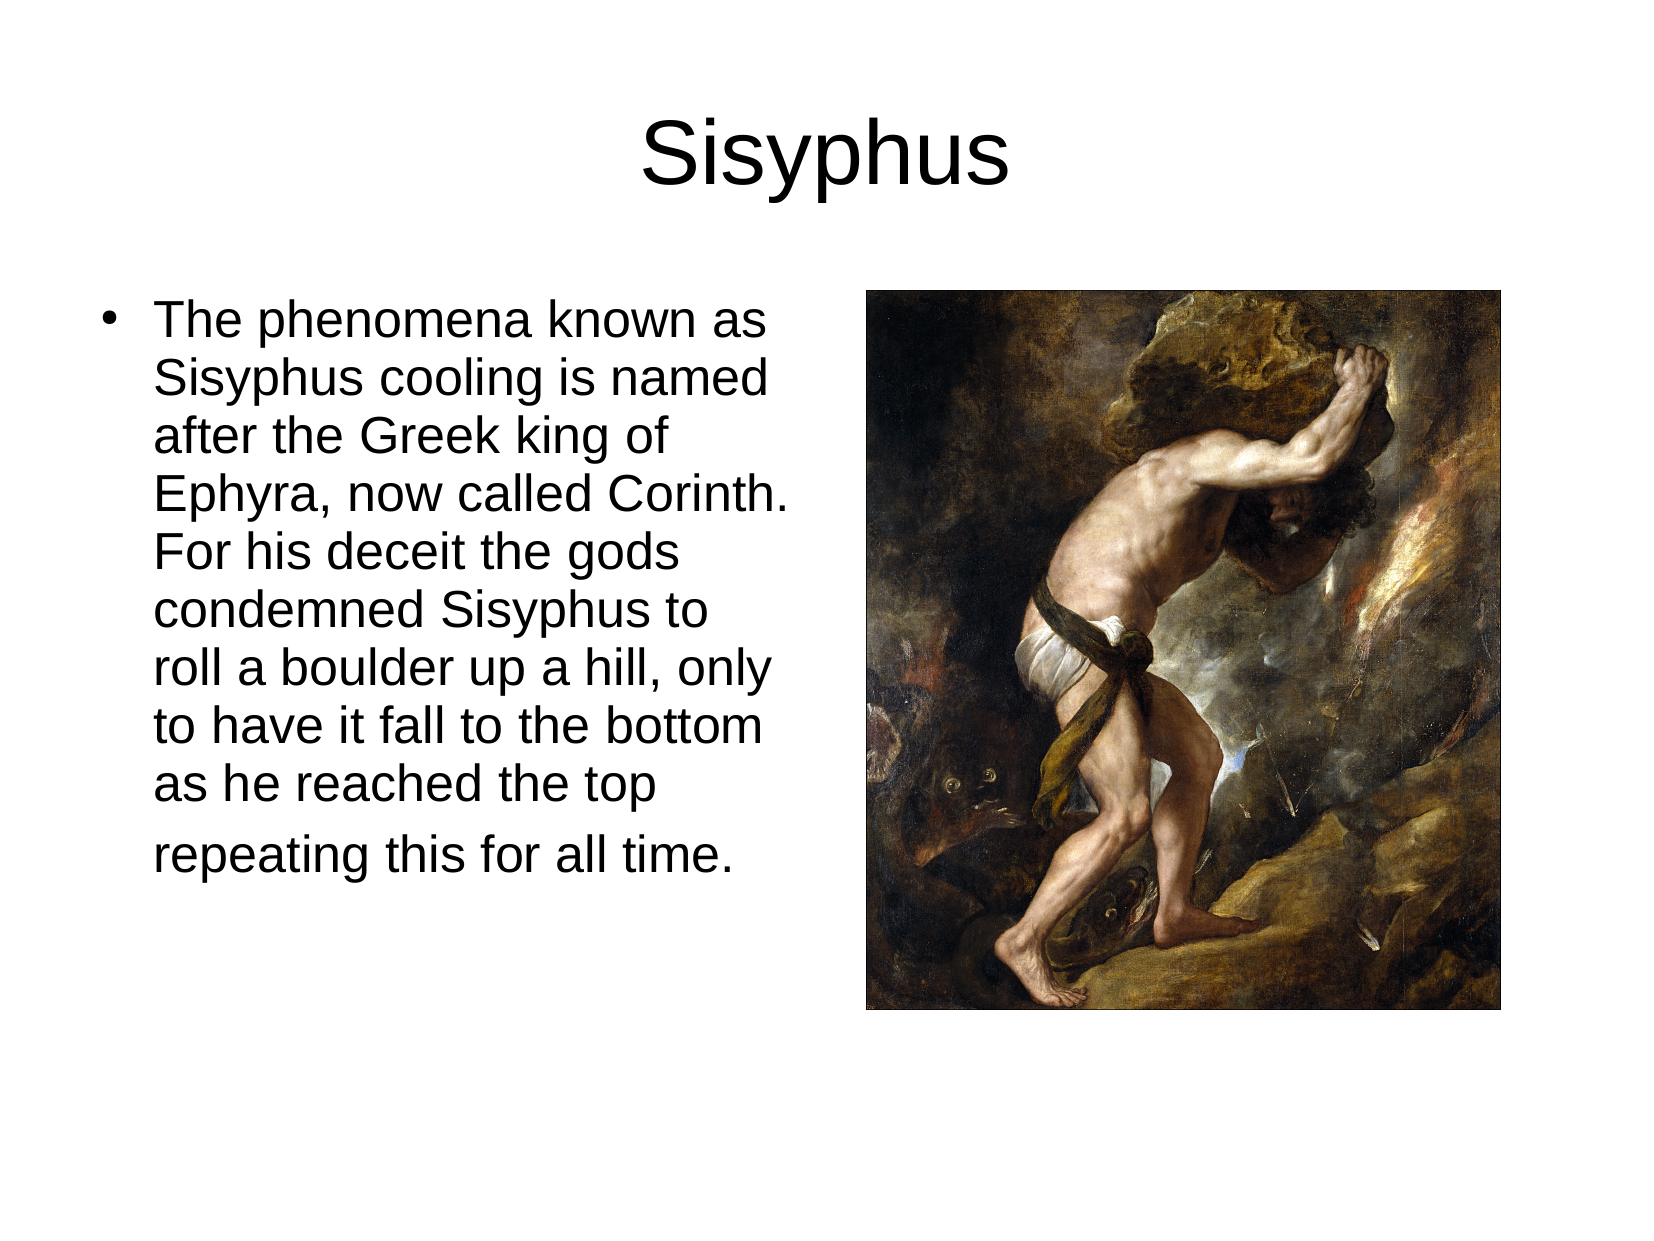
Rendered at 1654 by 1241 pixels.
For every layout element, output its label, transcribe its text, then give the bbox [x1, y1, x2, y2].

title Sisyphus [82, 49, 1571, 257]
list The phenomena known as Sisyphus cooling is named after the Greek king of Ephyra, now called Corinth. For his deceit the gods condemned Sisyphus to roll a boulder up a hill, only to have it fall to the bottom as he reached the top repeating this for all time. [82, 290, 793, 1010]
picture [866, 290, 1501, 1010]
